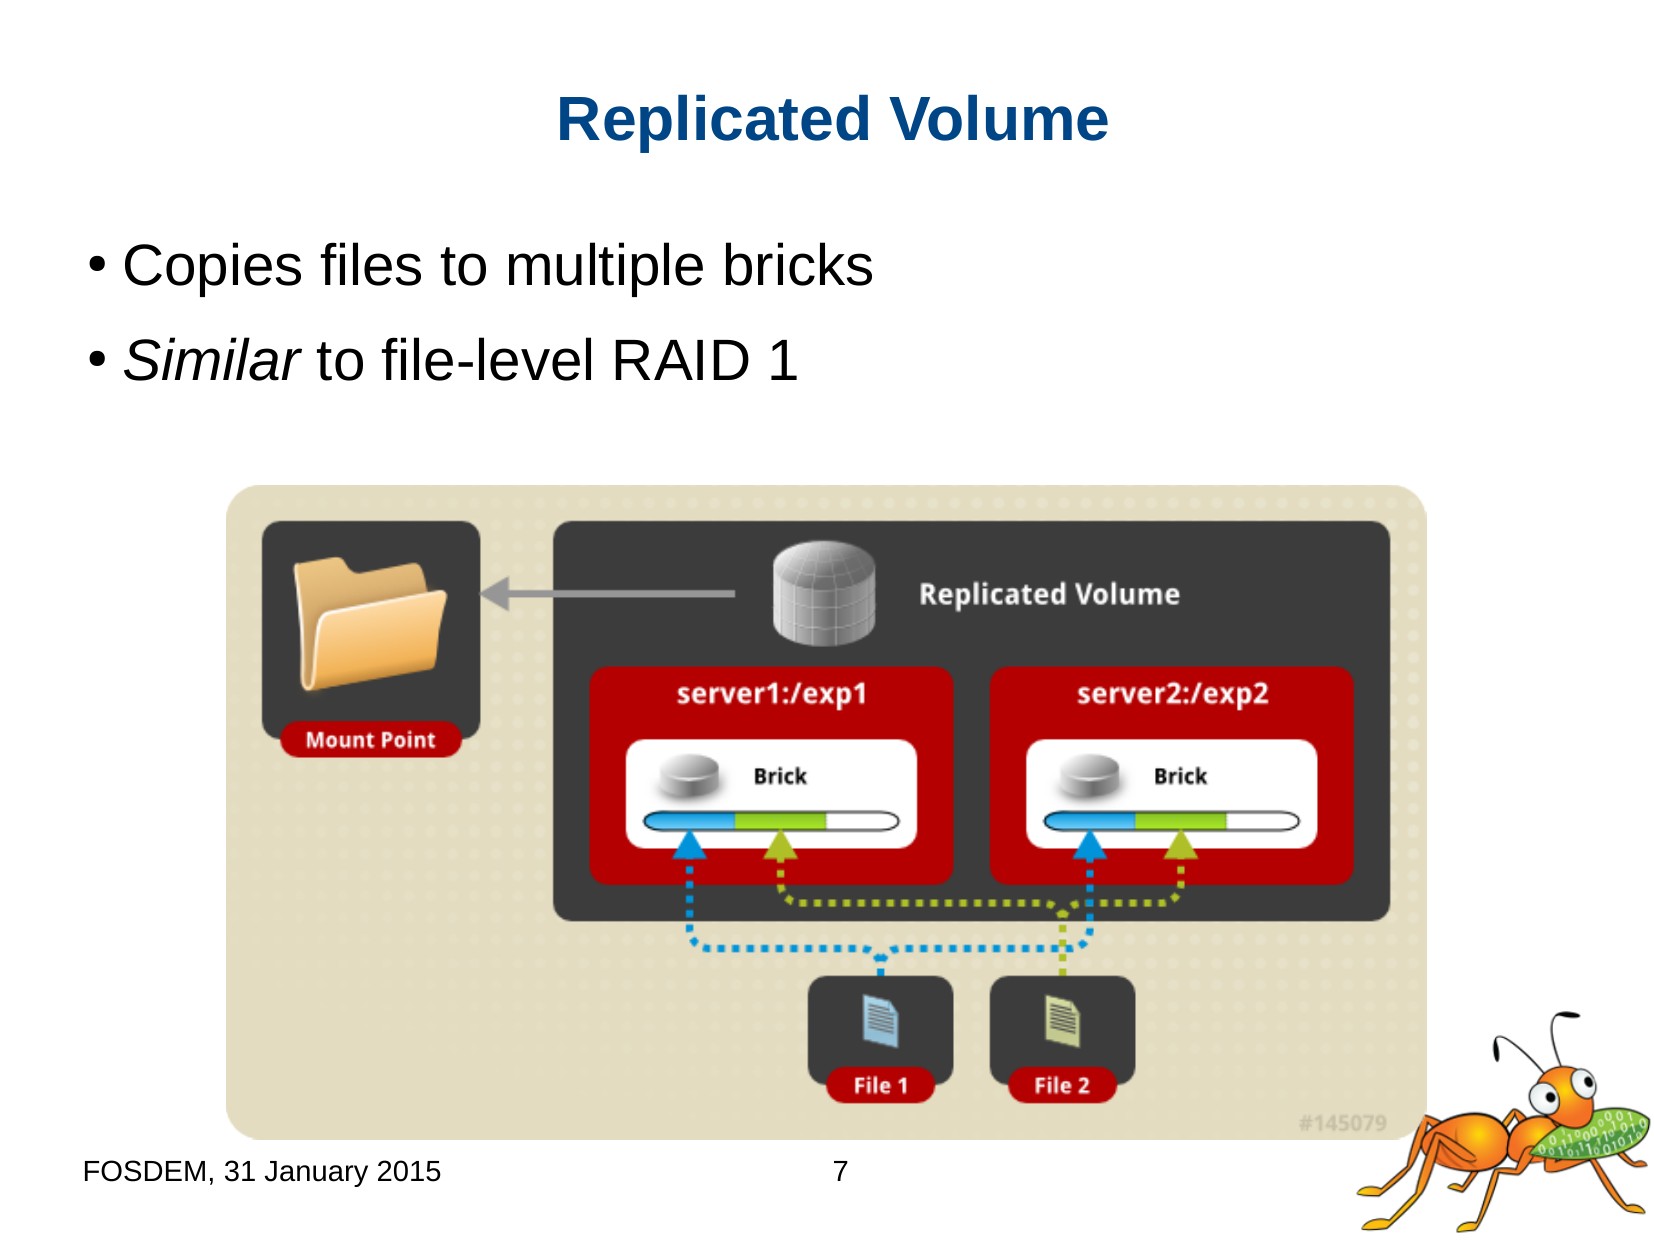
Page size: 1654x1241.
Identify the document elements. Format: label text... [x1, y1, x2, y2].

title Replicated Volume [90, 15, 1579, 223]
list Copies files to multiple bricks Similar to file-level RAID 1 [86, 232, 1576, 1111]
picture [226, 485, 1654, 1235]
